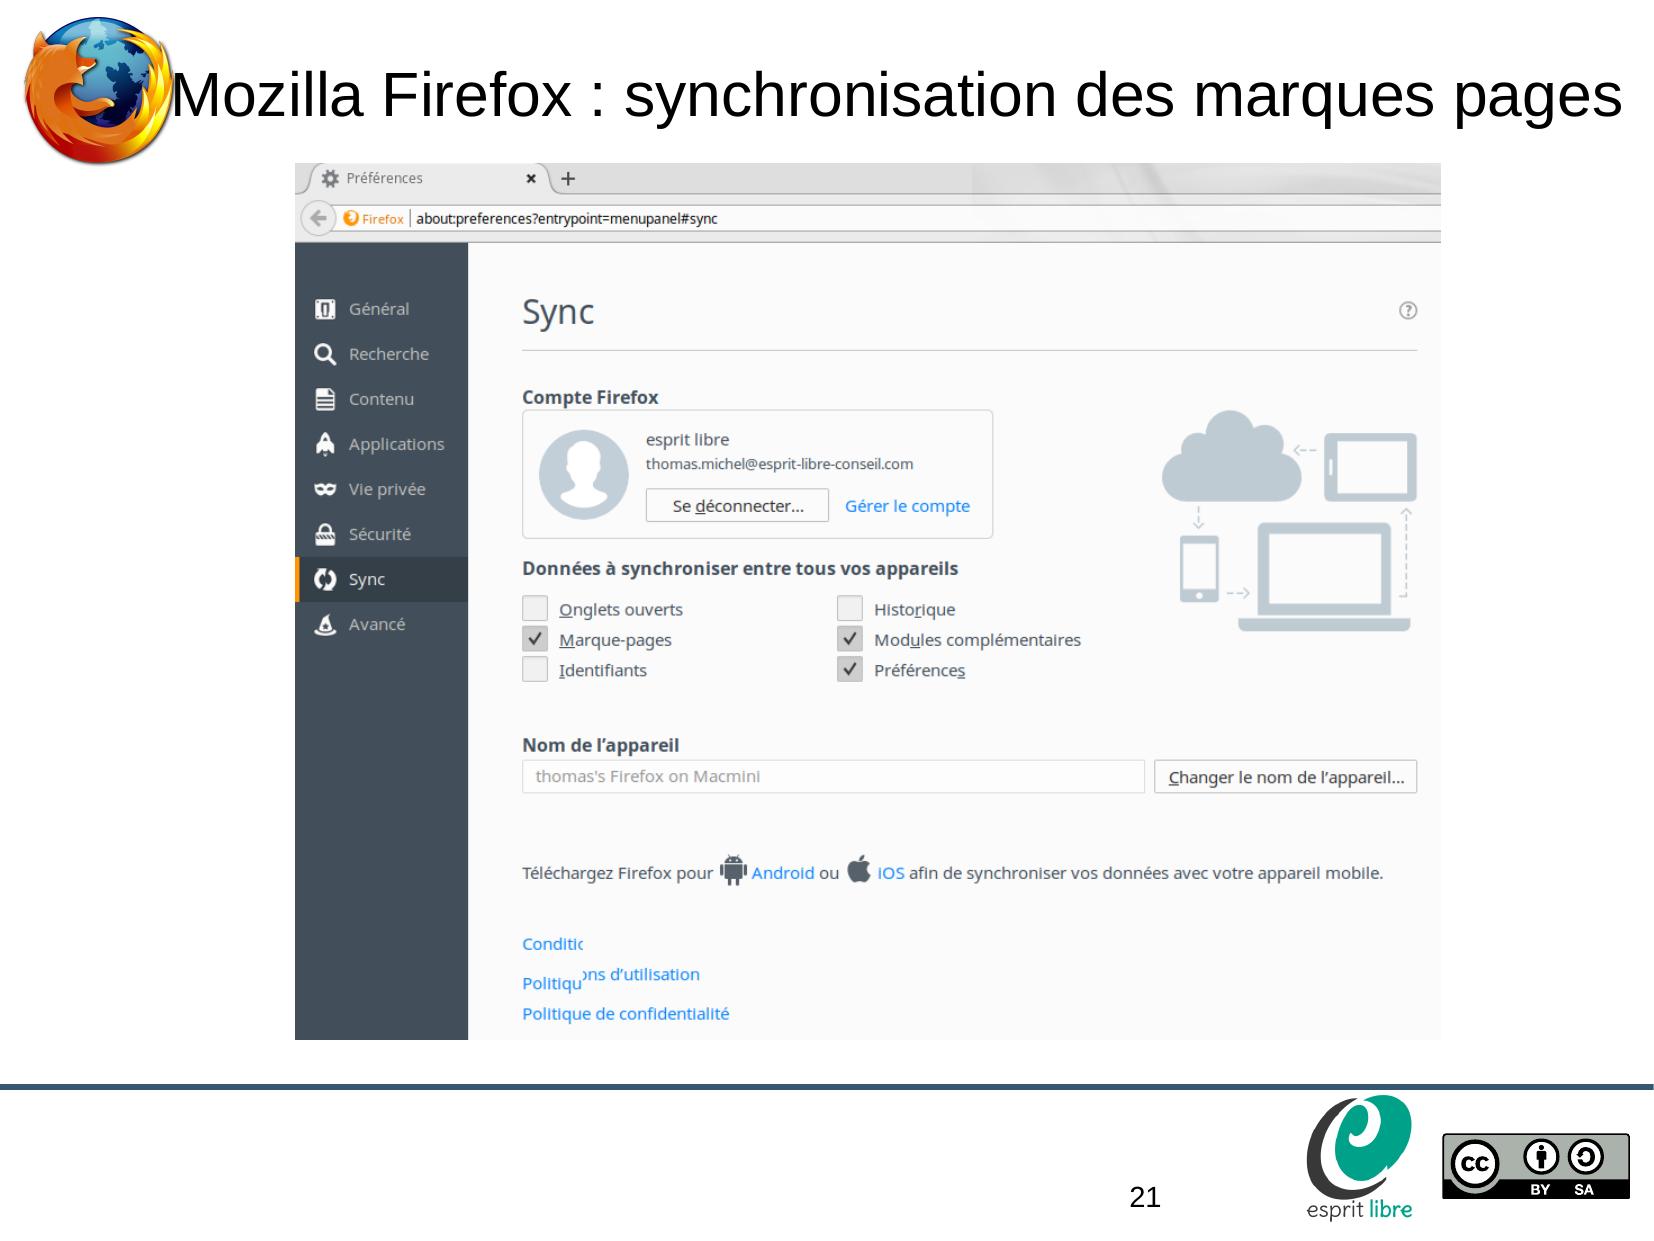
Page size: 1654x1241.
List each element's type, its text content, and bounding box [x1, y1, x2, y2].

title Mozilla Firefox : synchronisation des marques pages [182, 20, 1654, 169]
picture [295, 163, 1441, 1040]
picture [1293, 1092, 1424, 1223]
picture [21, 17, 182, 172]
